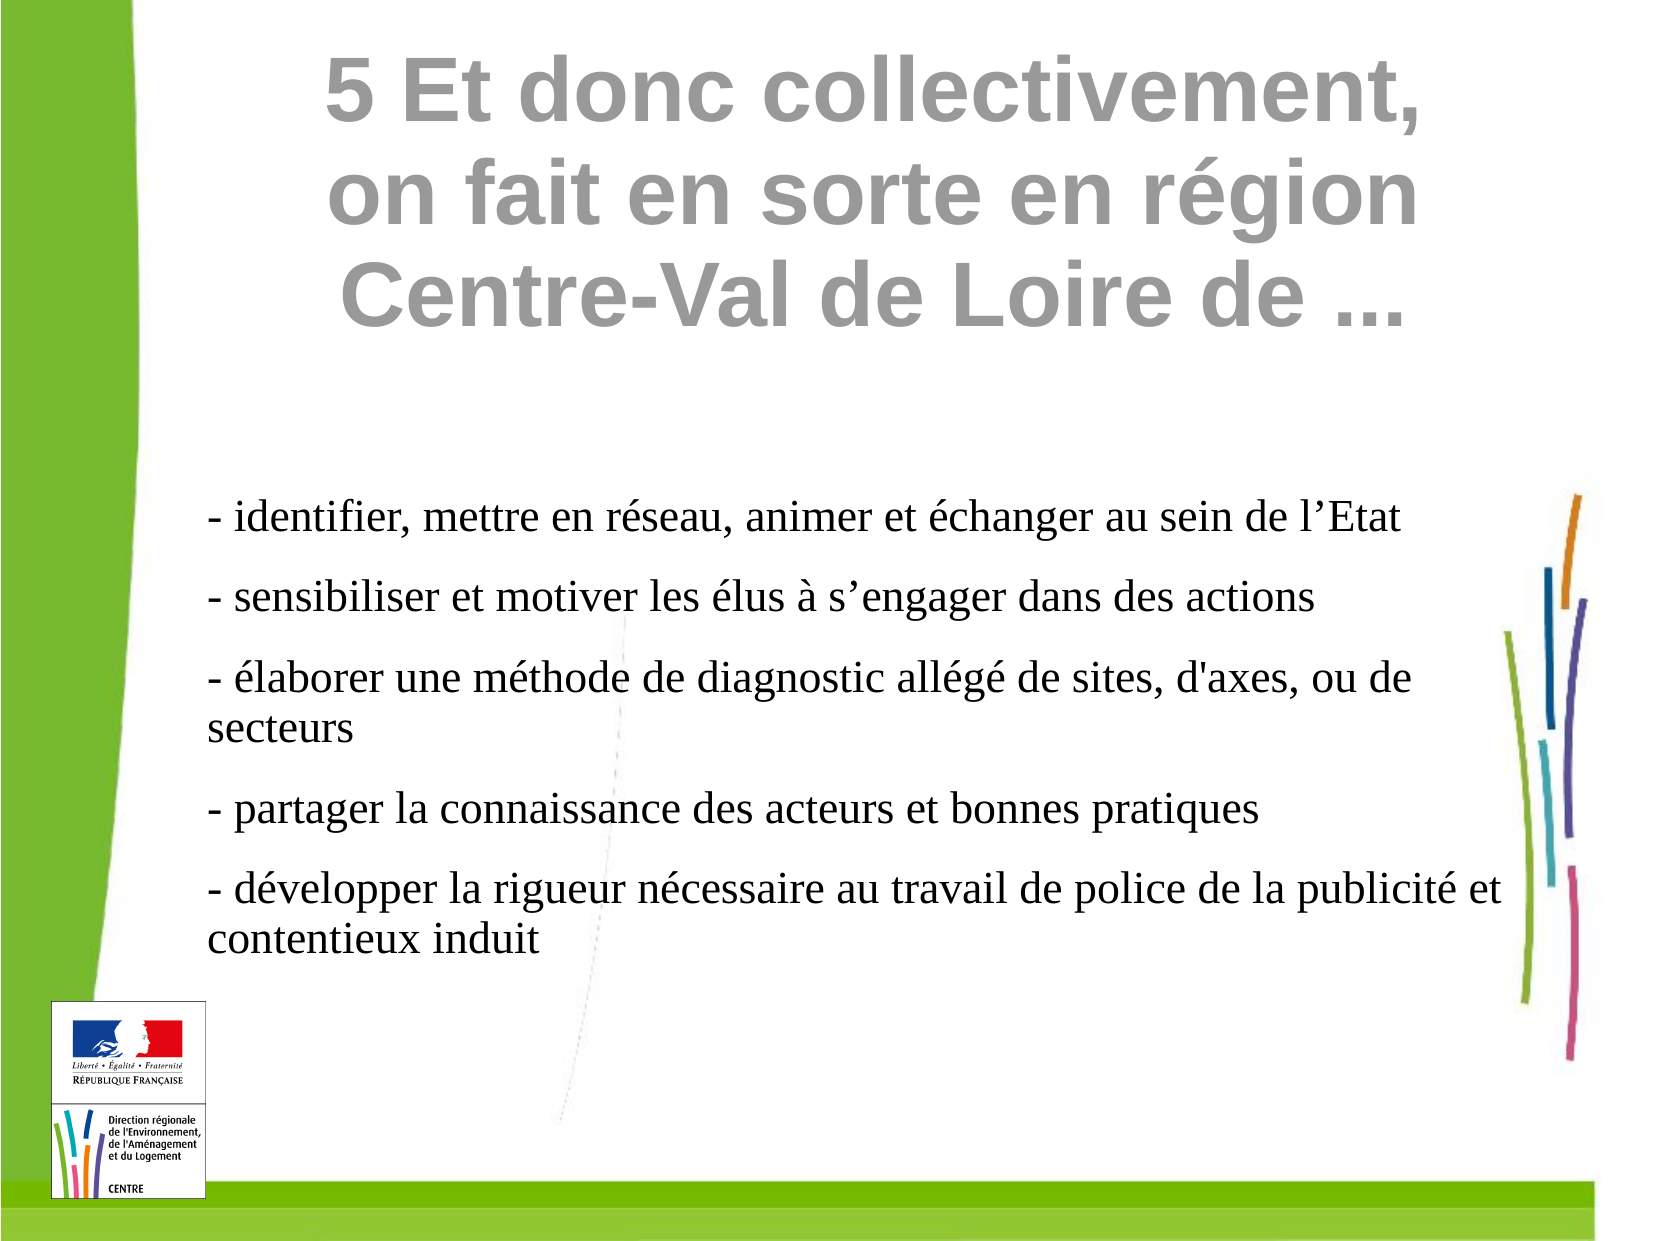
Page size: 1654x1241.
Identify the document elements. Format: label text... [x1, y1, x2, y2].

title 5 Et donc collectivement, on fait en sorte en région Centre-Val de Loire de ... [178, 38, 1571, 347]
list - identifier, mettre en réseau, animer et échanger au sein de l’Etat - sensibiliser et motiver les élus à s’engager dans des actions - élaborer une méthode de diagnostic allégé de sites, d'axes, ou de secteurs - partager la connaissance des acteurs et bonnes pratiques - développer la rigueur nécessaire au travail de police de la publicité et contentieux induit [207, 415, 1537, 1092]
picture [1, 0, 1654, 1241]
